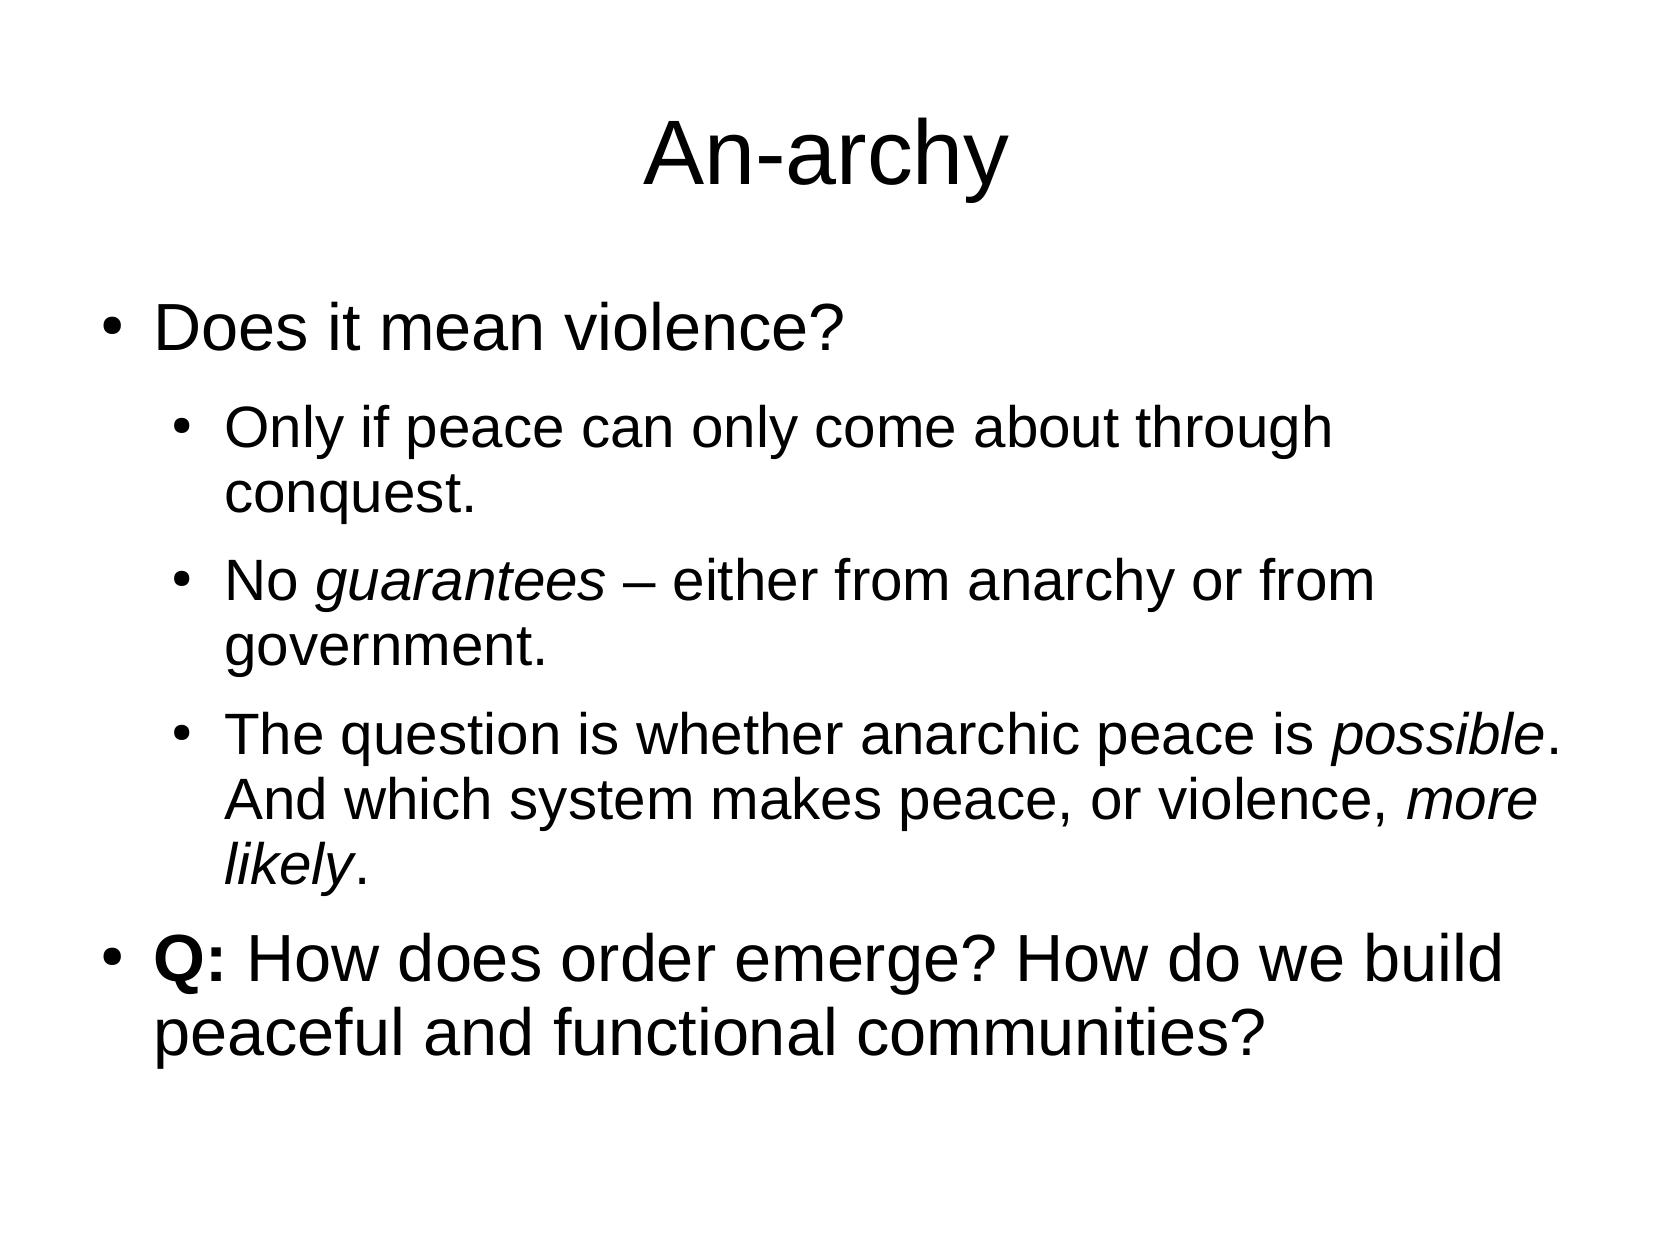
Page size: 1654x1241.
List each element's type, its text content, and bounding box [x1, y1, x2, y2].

list Does it mean violence? Only if peace can only come about through conquest. No guarantees – either from anarchy or from government. The question is whether anarchic peace is possible. And which system makes peace, or violence, more likely. Q: How does order emerge? How do we build peaceful and functional communities? [82, 290, 1571, 1094]
title An-archy [82, 56, 1571, 250]
